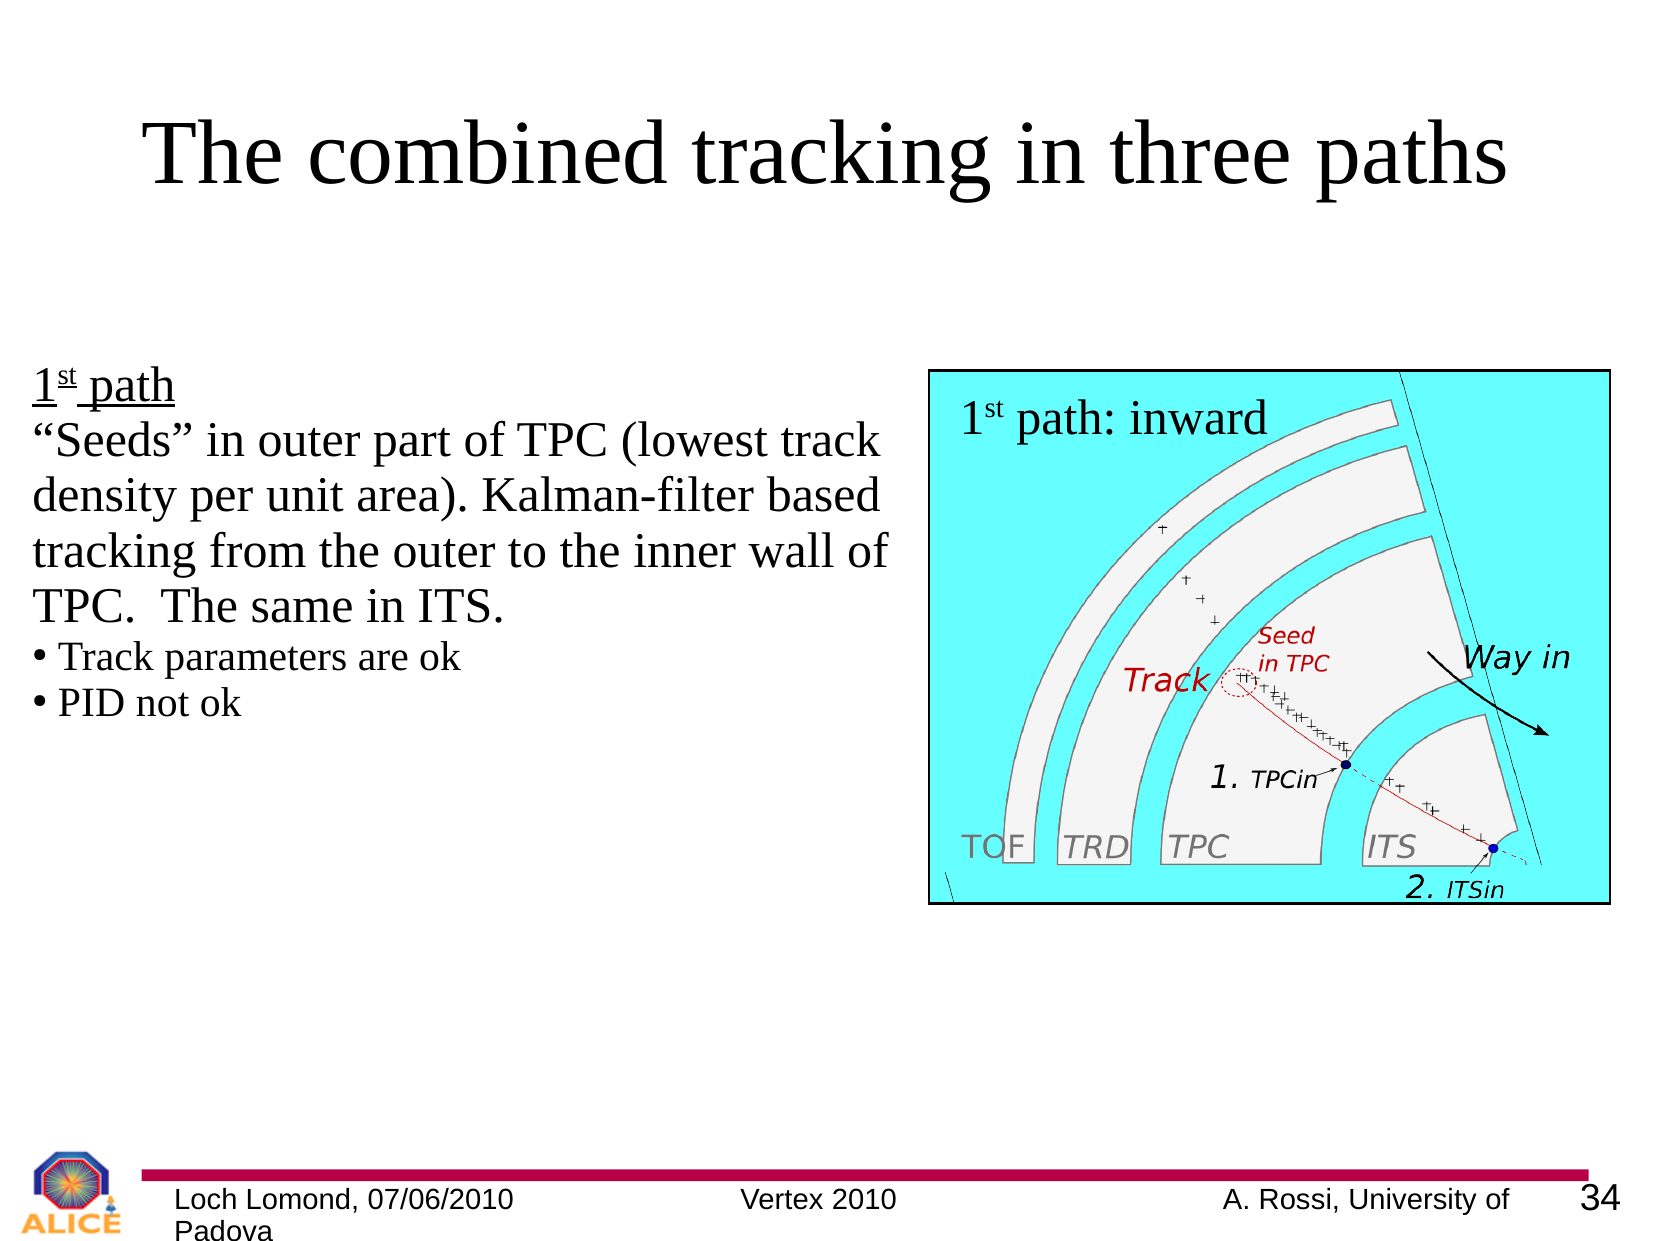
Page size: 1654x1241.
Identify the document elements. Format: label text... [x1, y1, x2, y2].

text_box 34 [1564, 1169, 1648, 1227]
text_box Loch Lomond, 07/06/2010 Vertex 2010 A. Rossi, University of Padova [159, 1175, 1564, 1223]
text_box [141, 1169, 1564, 1182]
title The combined tracking in three paths [82, 56, 1571, 250]
picture [930, 372, 1609, 903]
text_box 1st path “Seeds” in outer part of TPC (lowest track density per unit area). Kalman-filter based tracking from the outer to the inner wall of TPC. The same in ITS. Track parameters are ok PID not ok [17, 349, 934, 827]
text_box 1st path: inward [944, 382, 1477, 467]
picture [11, 1146, 135, 1241]
